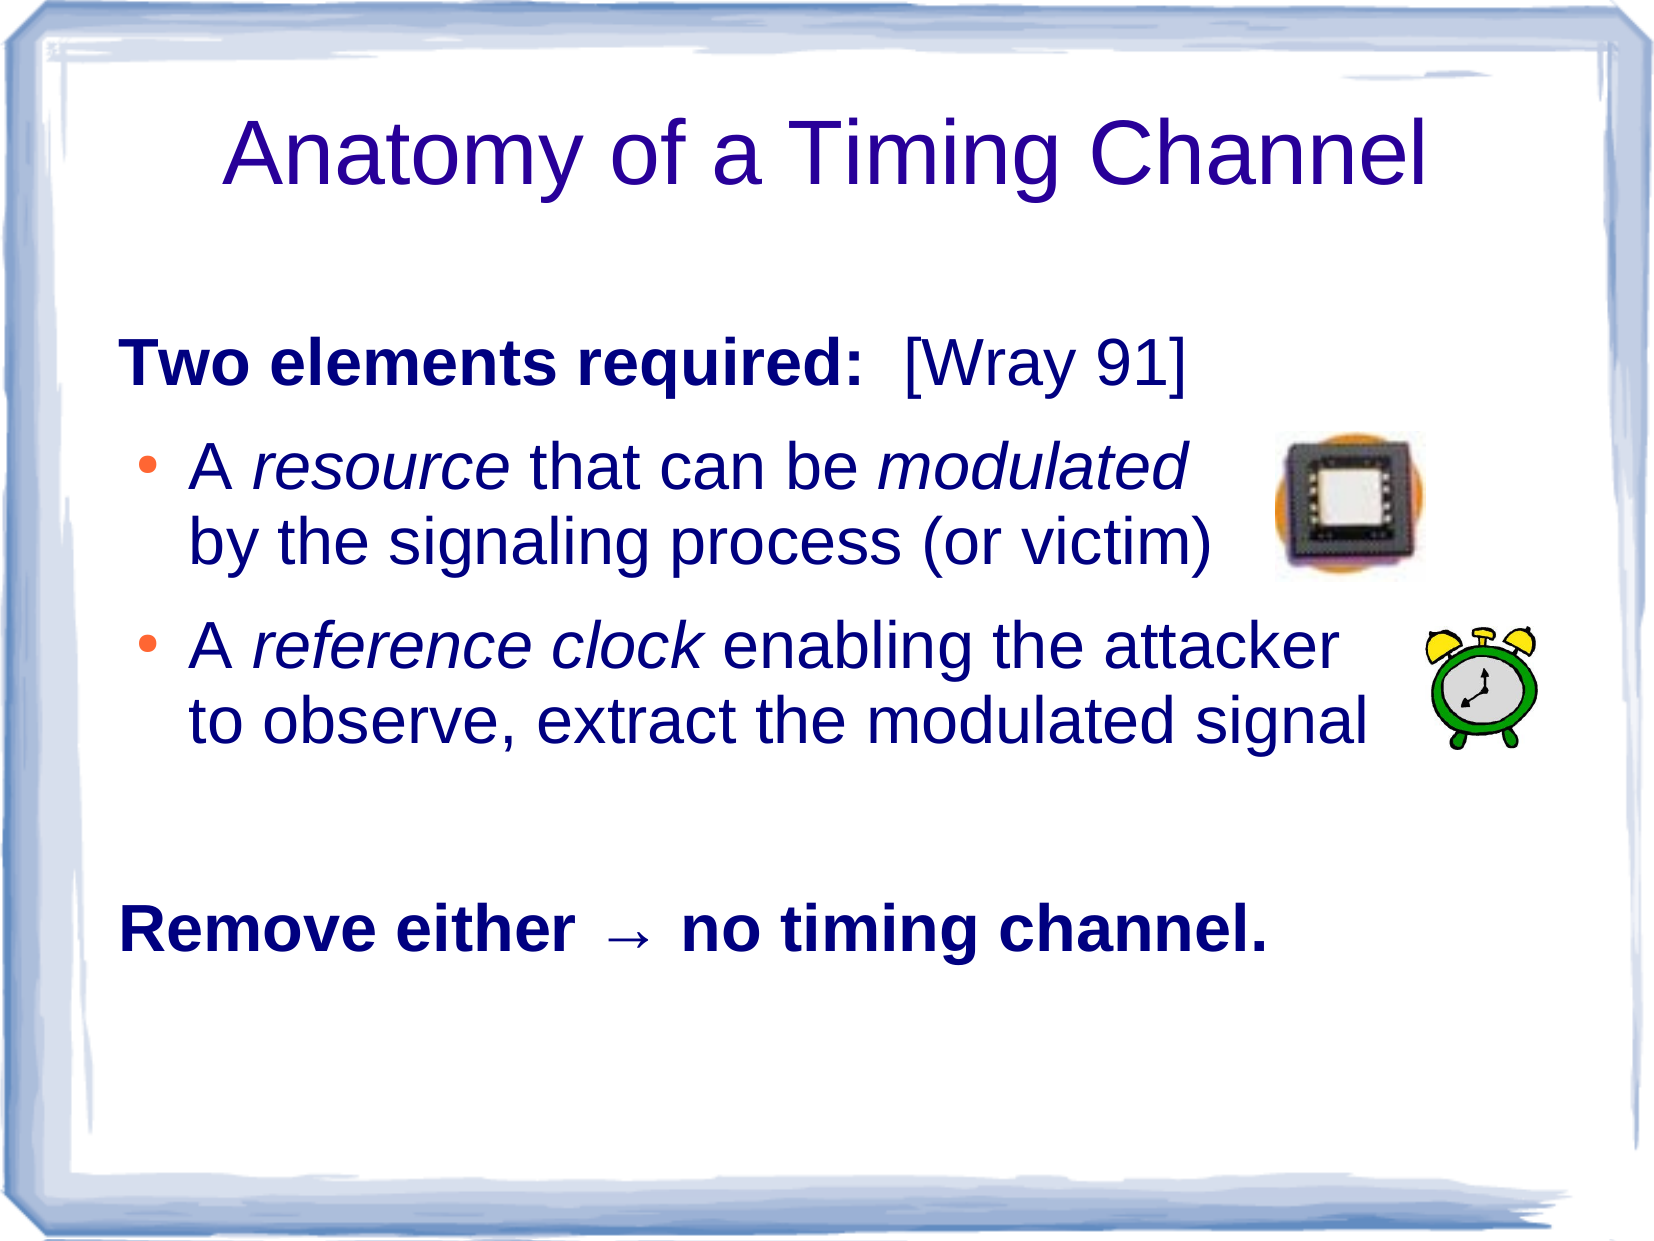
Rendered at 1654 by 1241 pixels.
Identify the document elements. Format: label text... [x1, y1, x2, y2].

list Two elements required: [Wray 91] A resource that can be modulated by the signaling process (or victim) A reference clock enabling the attacker to observe, extract the modulated signal Remove either → no timing channel. [118, 324, 1571, 990]
title Anatomy of a Timing Channel [82, 56, 1571, 250]
picture [0, 0, 1654, 1241]
